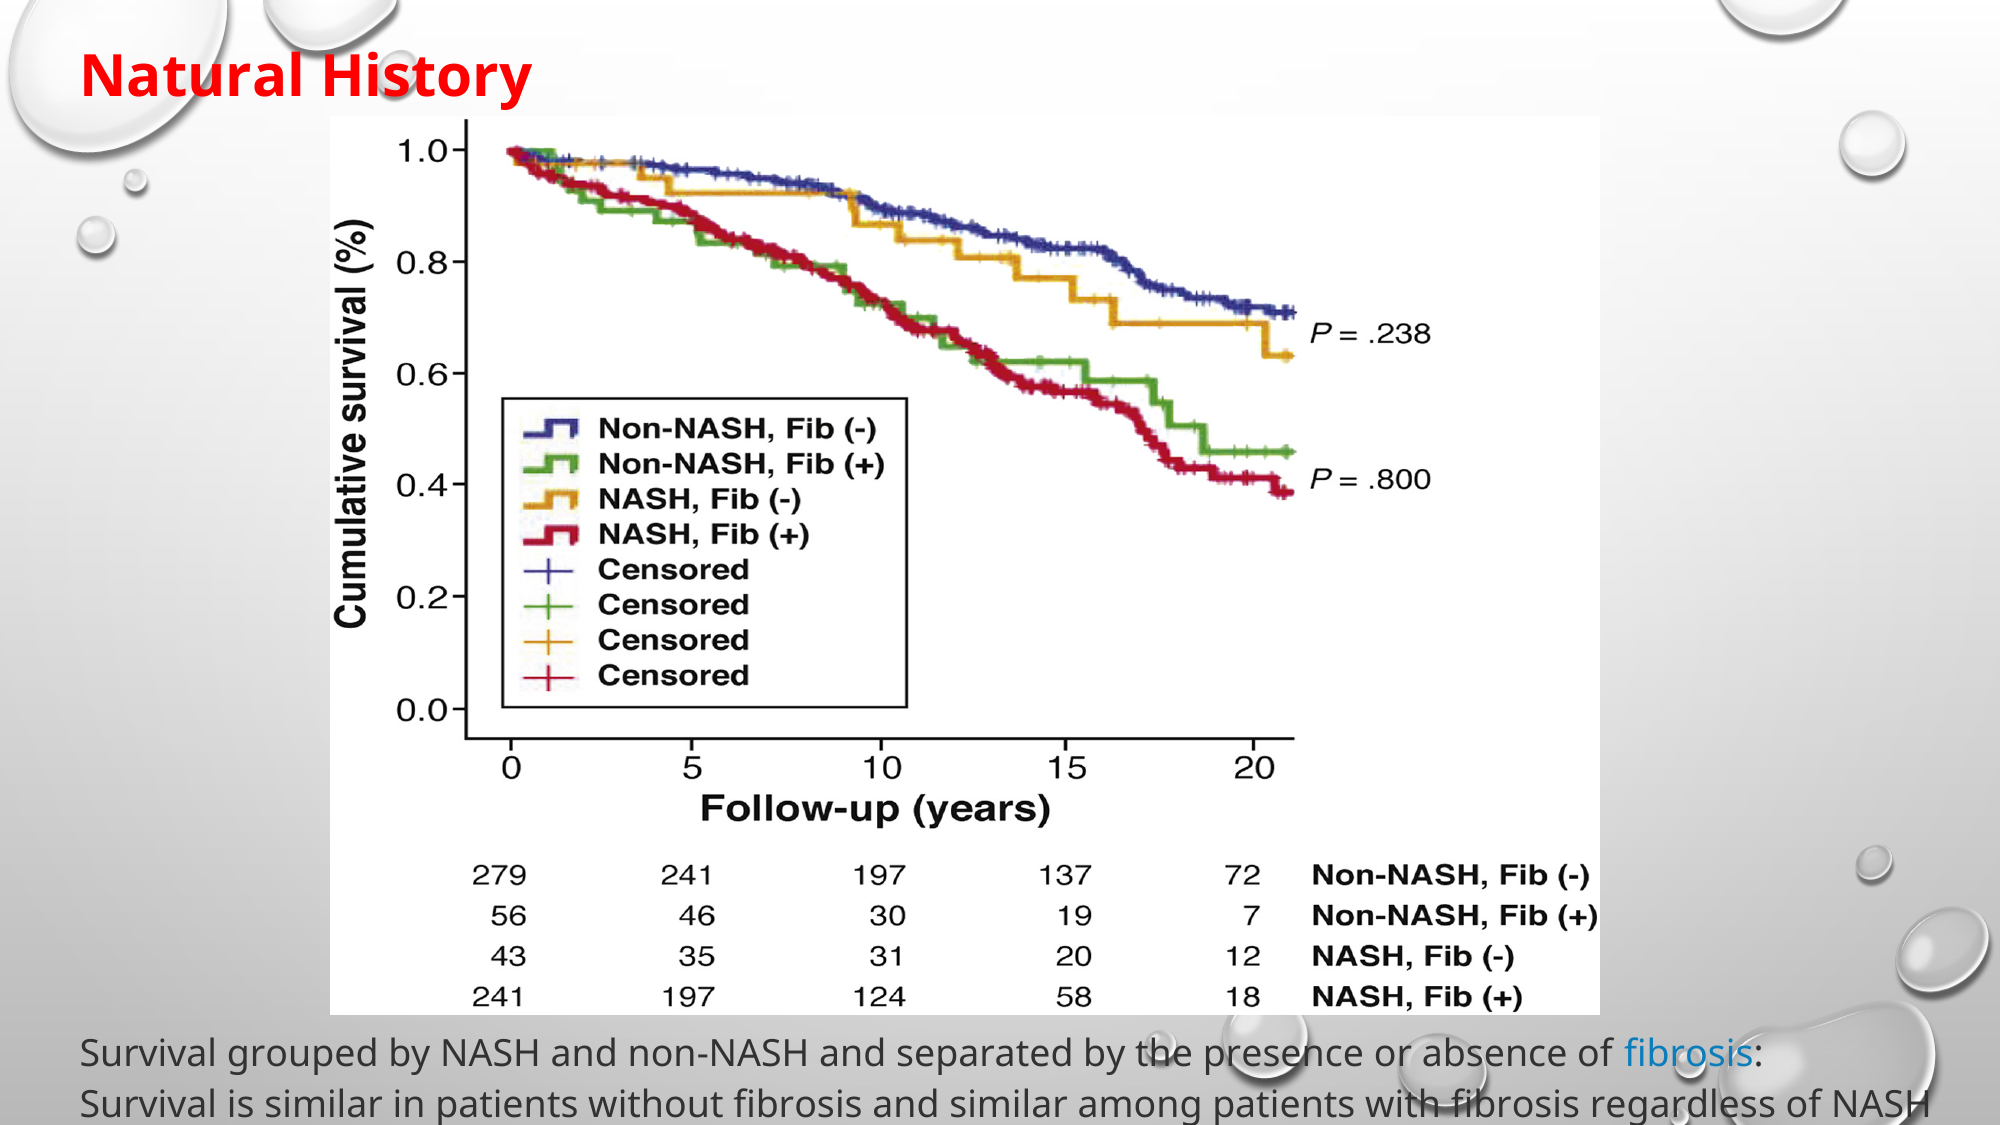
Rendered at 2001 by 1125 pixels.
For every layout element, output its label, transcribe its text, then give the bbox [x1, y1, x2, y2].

text_box Natural History [64, 30, 548, 115]
picture [330, 116, 1600, 1015]
text_box Survival grouped by NASH and non-NASH and separated by the presence or absence of fibrosis: Survival is similar in patients without fibrosis and similar among patients with fibrosis regardless of NASH [65, 1022, 1997, 1125]
